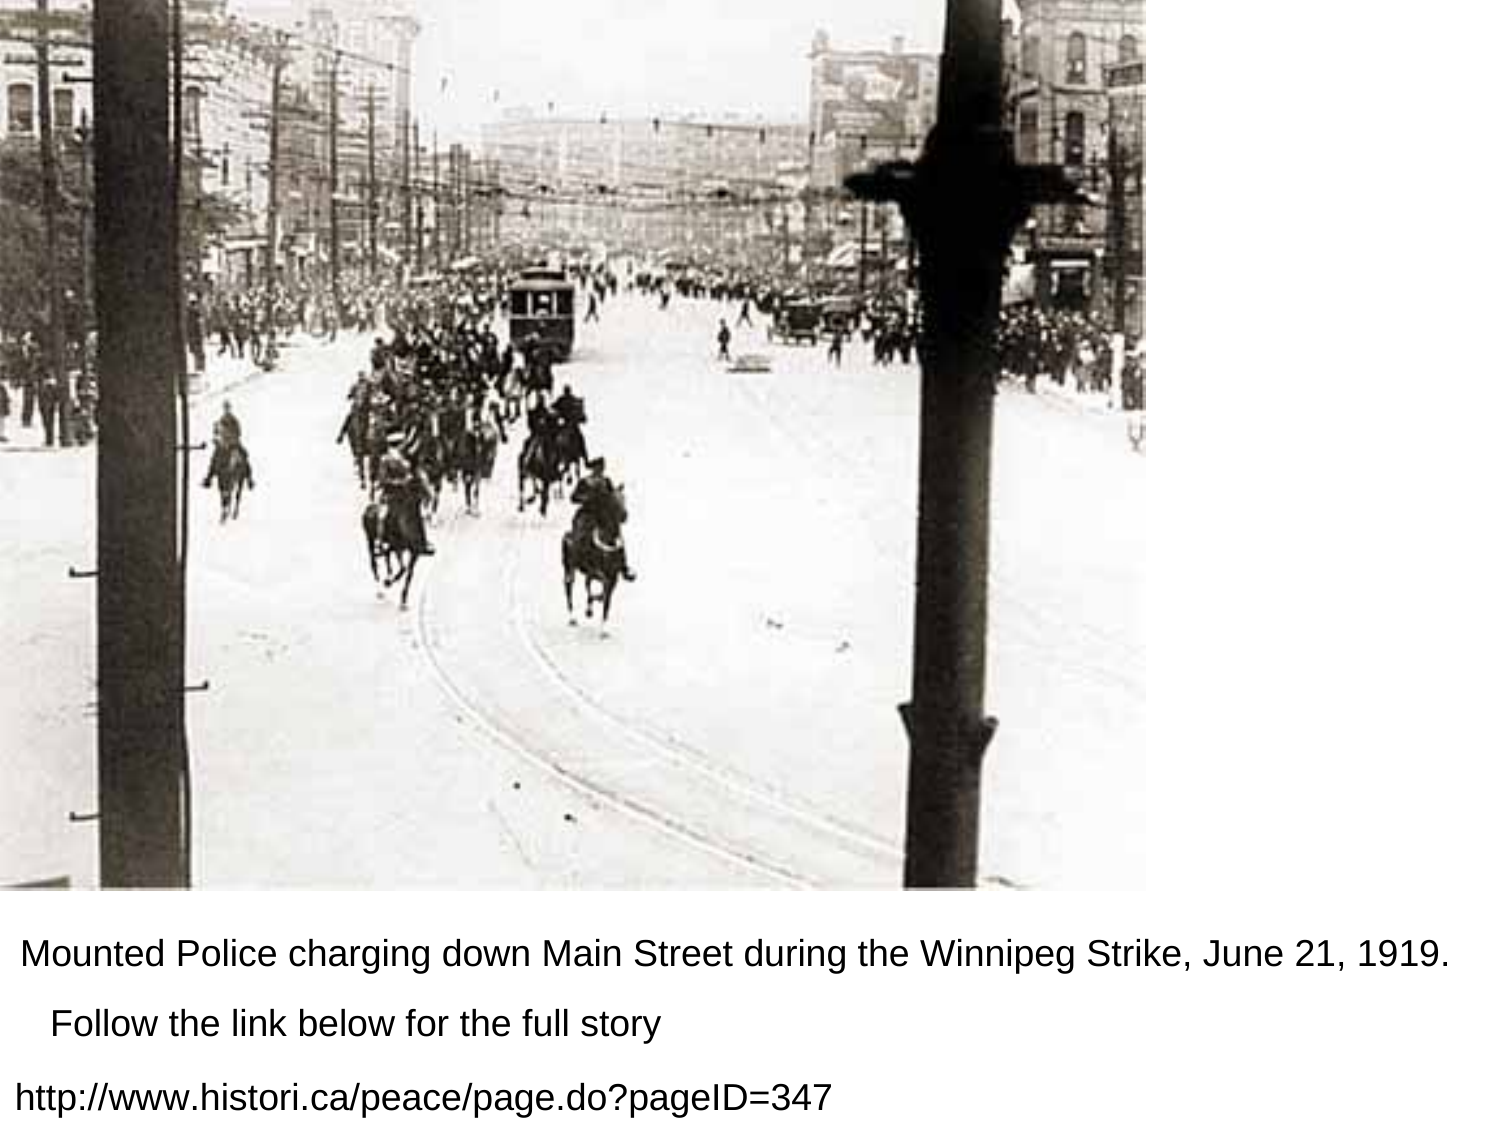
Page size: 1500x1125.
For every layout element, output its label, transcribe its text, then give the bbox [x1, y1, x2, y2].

text_box Follow the link below for the full story [35, 991, 1288, 1052]
picture [0, 0, 1146, 891]
text_box Mounted Police charging down Main Street during the Winnipeg Strike, June 21, 1919. [5, 921, 1477, 982]
text_box http://www.histori.ca/peace/page.do?pageID=347 [0, 1064, 849, 1125]
